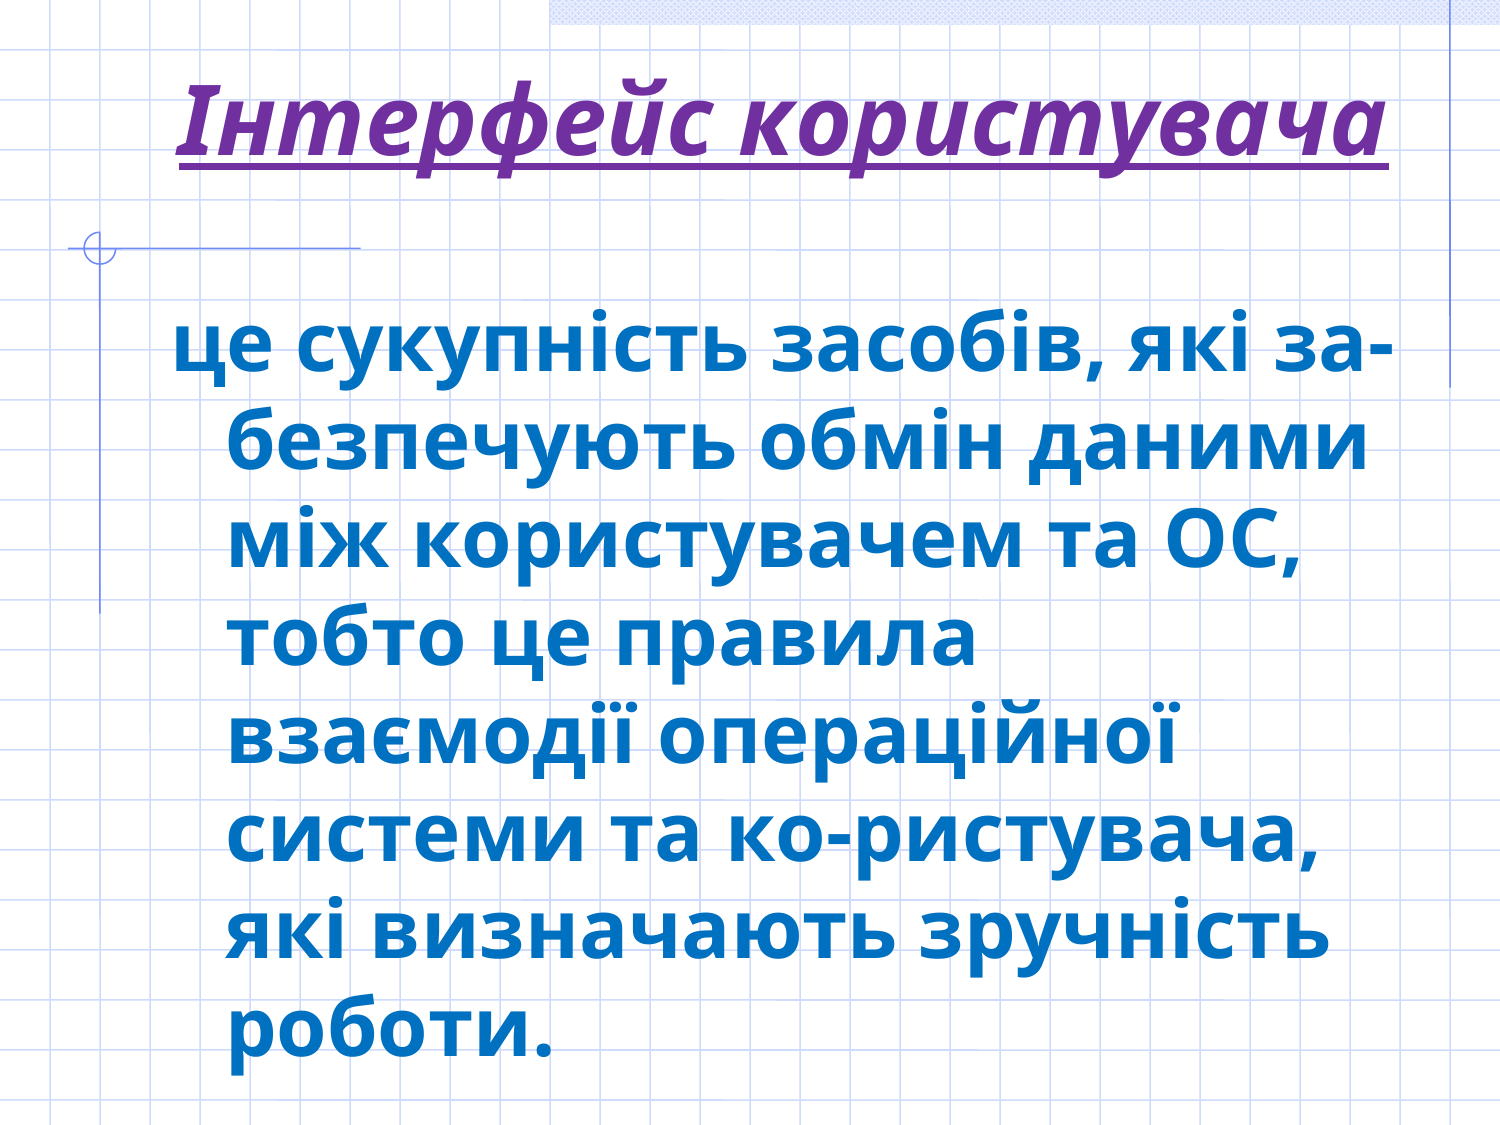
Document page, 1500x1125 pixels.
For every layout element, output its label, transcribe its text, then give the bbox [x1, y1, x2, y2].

list Інтерфейс користувача це сукупність засобів, які за-безпечують обмін даними між користувачем та ОС, тобто це правила взаємодії операційної системи та ко-ристувача, які визначають зручність роботи. [99, 50, 1413, 1083]
